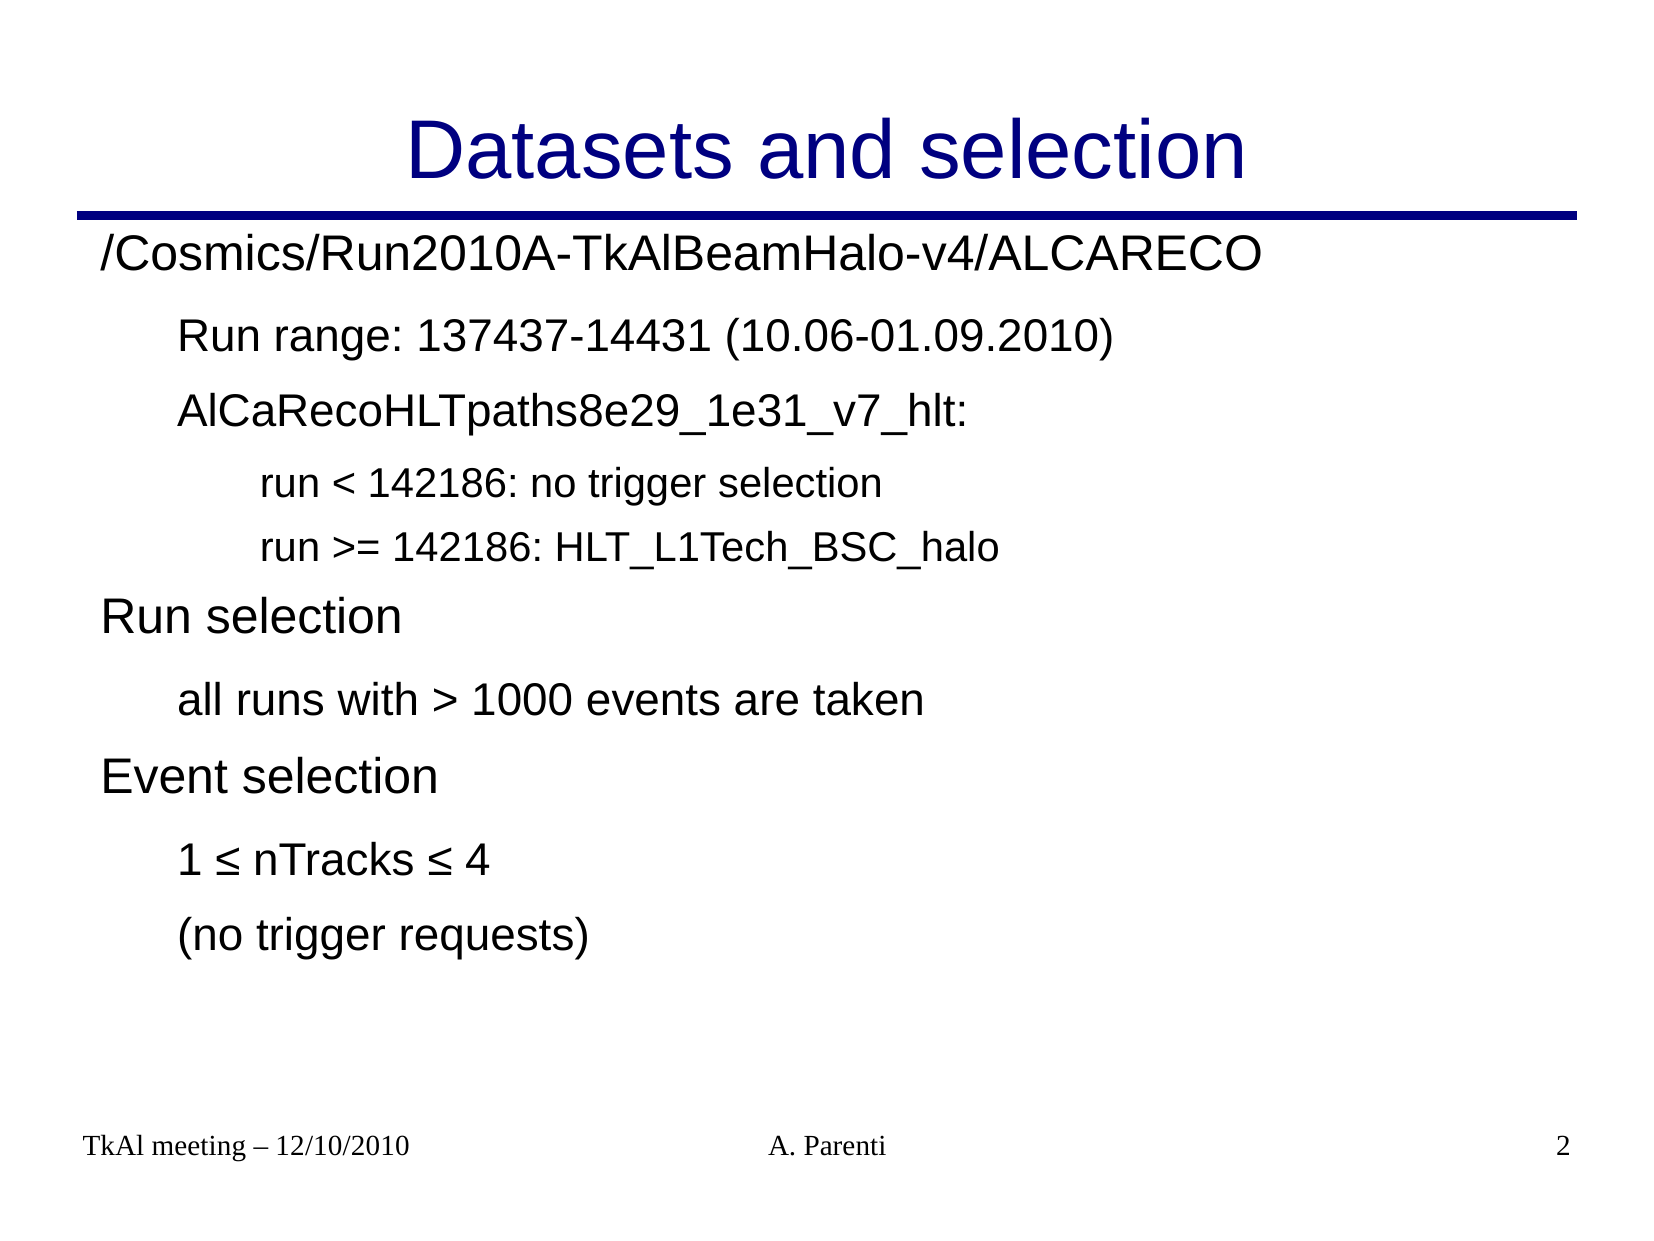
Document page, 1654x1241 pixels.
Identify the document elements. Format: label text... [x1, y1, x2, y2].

list /Cosmics/Run2010A-TkAlBeamHalo-v4/ALCARECO Run range: 137437-14431 (10.06-01.09.2010) AlCaRecoHLTpaths8e29_1e31_v7_hlt: run < 142186: no trigger selection run >= 142186: HLT_L1Tech_BSC_halo Run selection all runs with > 1000 events are taken Event selection 1 ≤ nTracks ≤ 4 (no trigger requests) [82, 225, 1571, 1109]
title Datasets and selection [82, 75, 1571, 225]
